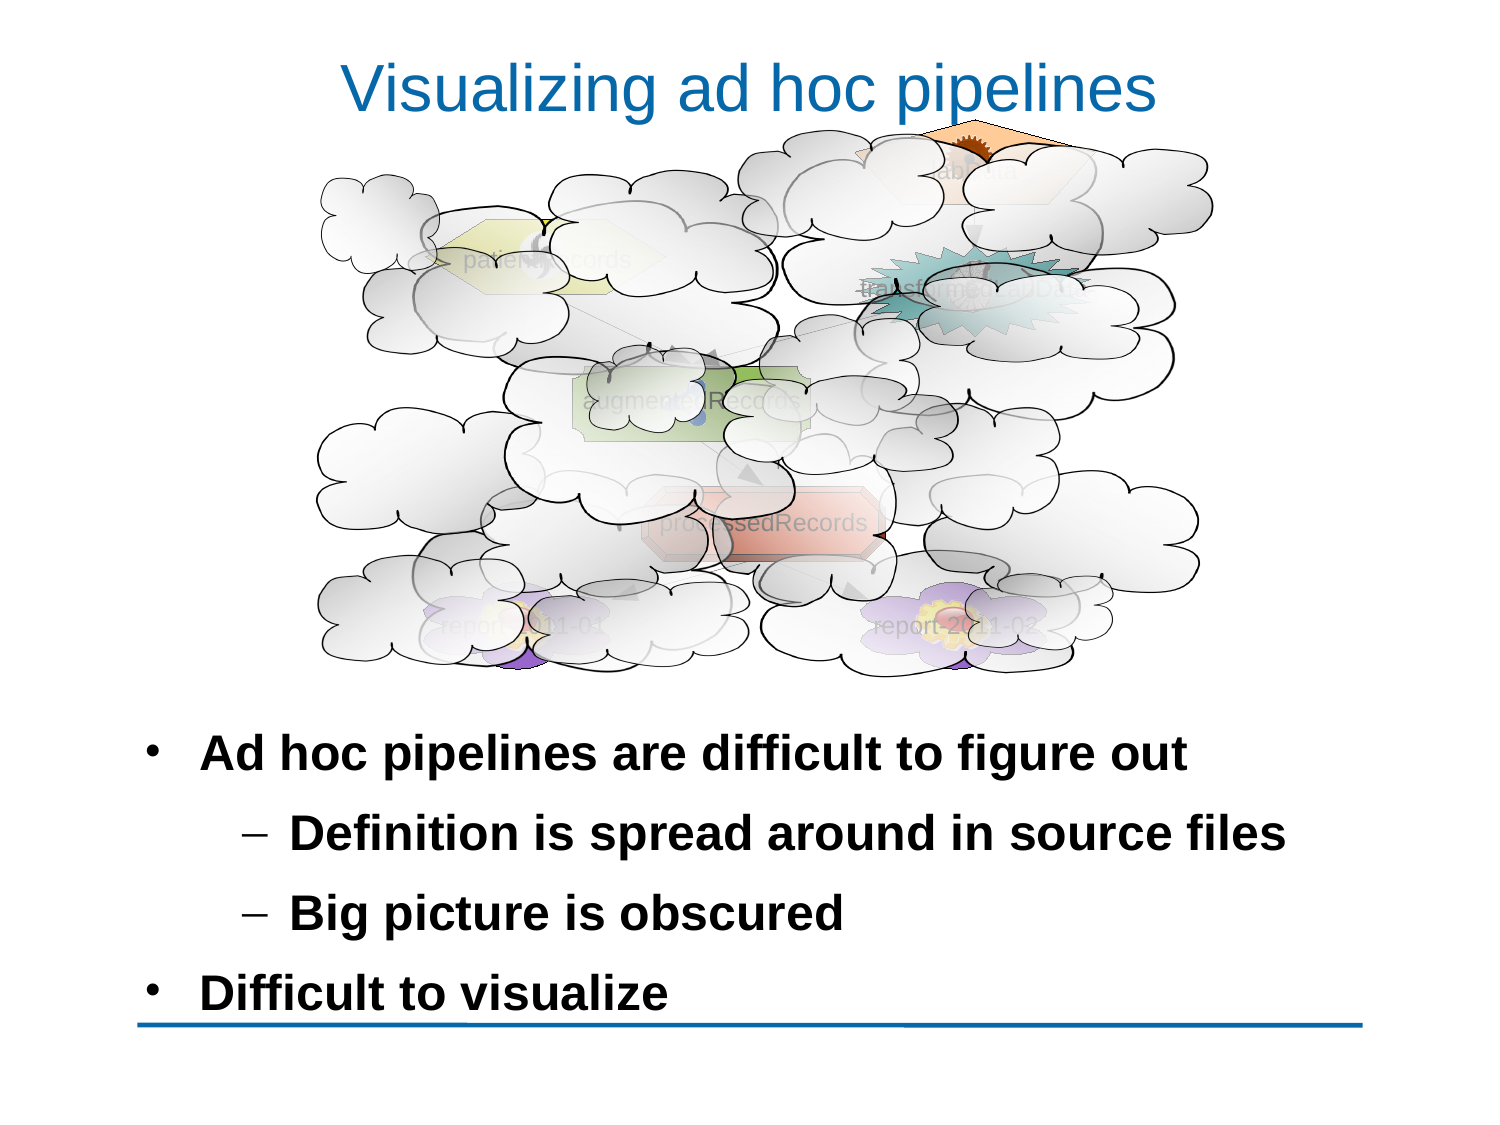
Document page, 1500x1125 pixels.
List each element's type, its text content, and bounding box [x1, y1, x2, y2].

picture [315, 104, 1216, 691]
list Ad hoc pipelines are difficult to figure out Definition is spread around in source files Big picture is obscured Difficult to visualize [115, 705, 1387, 1036]
title Visualizing ad hoc pipelines [0, 0, 1500, 156]
